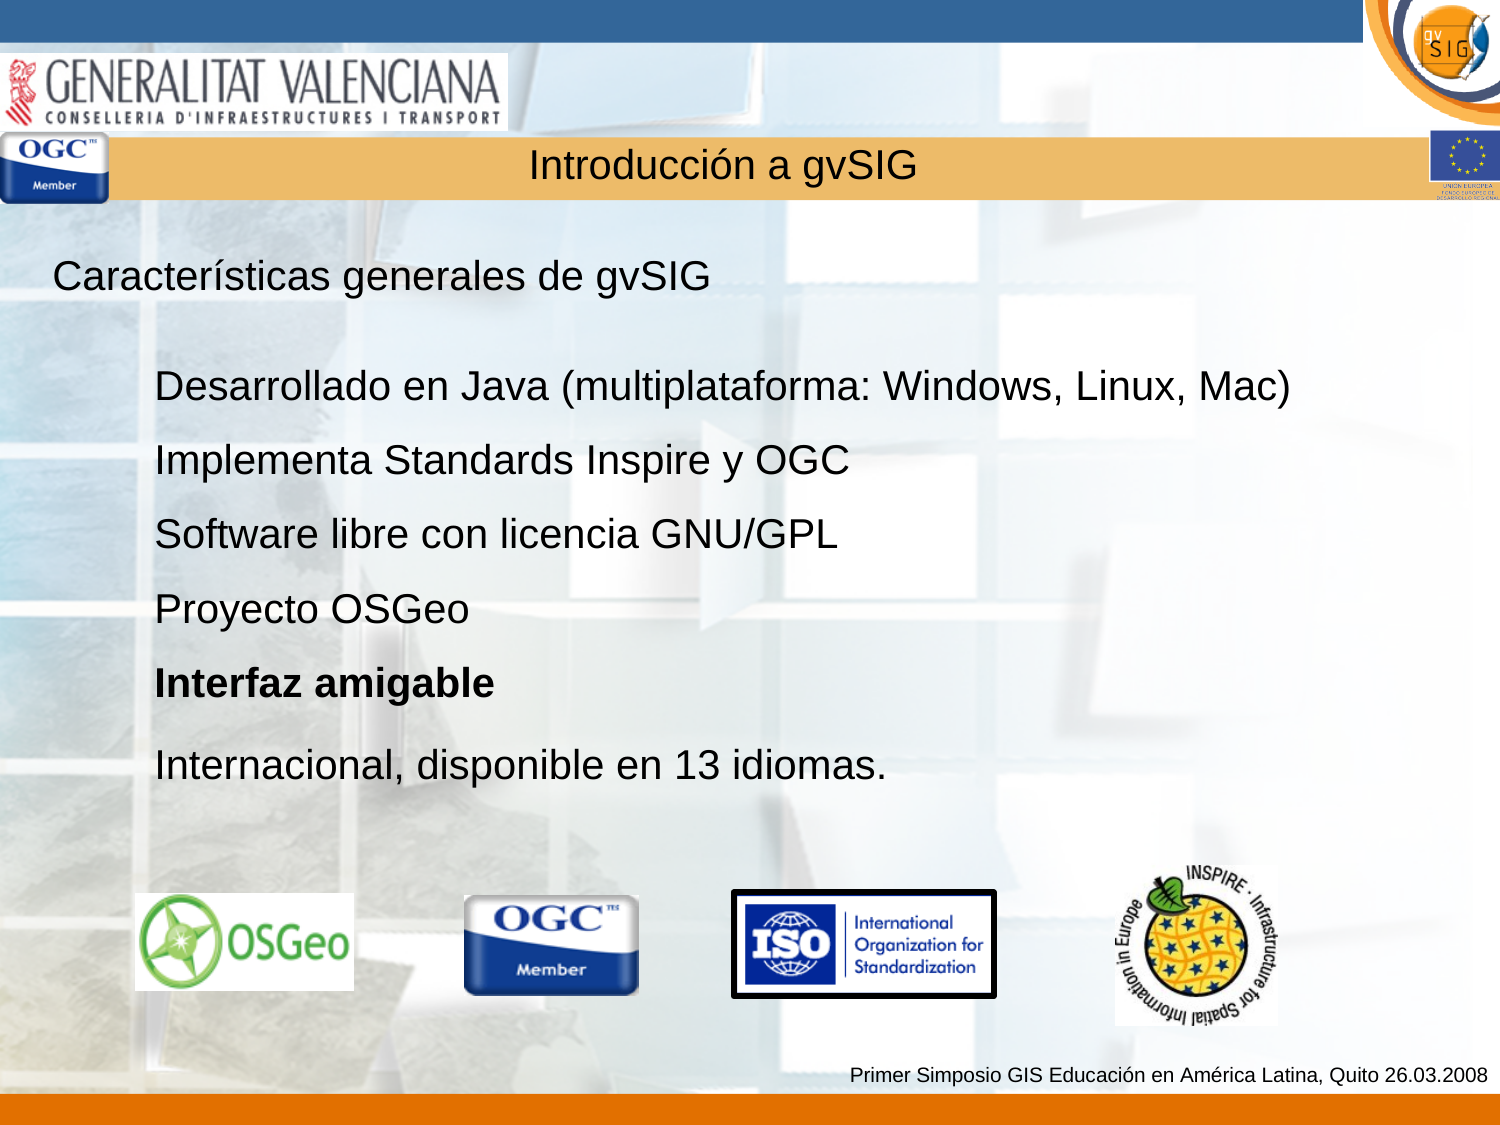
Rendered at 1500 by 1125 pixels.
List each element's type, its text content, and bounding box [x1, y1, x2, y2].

picture [0, 53, 508, 131]
picture [135, 893, 354, 991]
picture [1363, 0, 1500, 127]
text_box Introducción a gvSIG [528, 144, 957, 191]
picture [464, 895, 639, 996]
picture [1429, 129, 1500, 200]
picture [1115, 865, 1278, 1026]
text_box Desarrollado en Java (multiplataforma: Windows, Linux, Mac) Implementa Standards Inspire y OGC Software libre con licencia GNU/GPL Proyecto OSGeo Interfaz amigable Internacional, disponible en 13 idiomas. [41, 311, 1380, 839]
text_box Características generales de gvSIG [37, 247, 917, 310]
picture [736, 895, 991, 994]
picture [0, 132, 109, 204]
